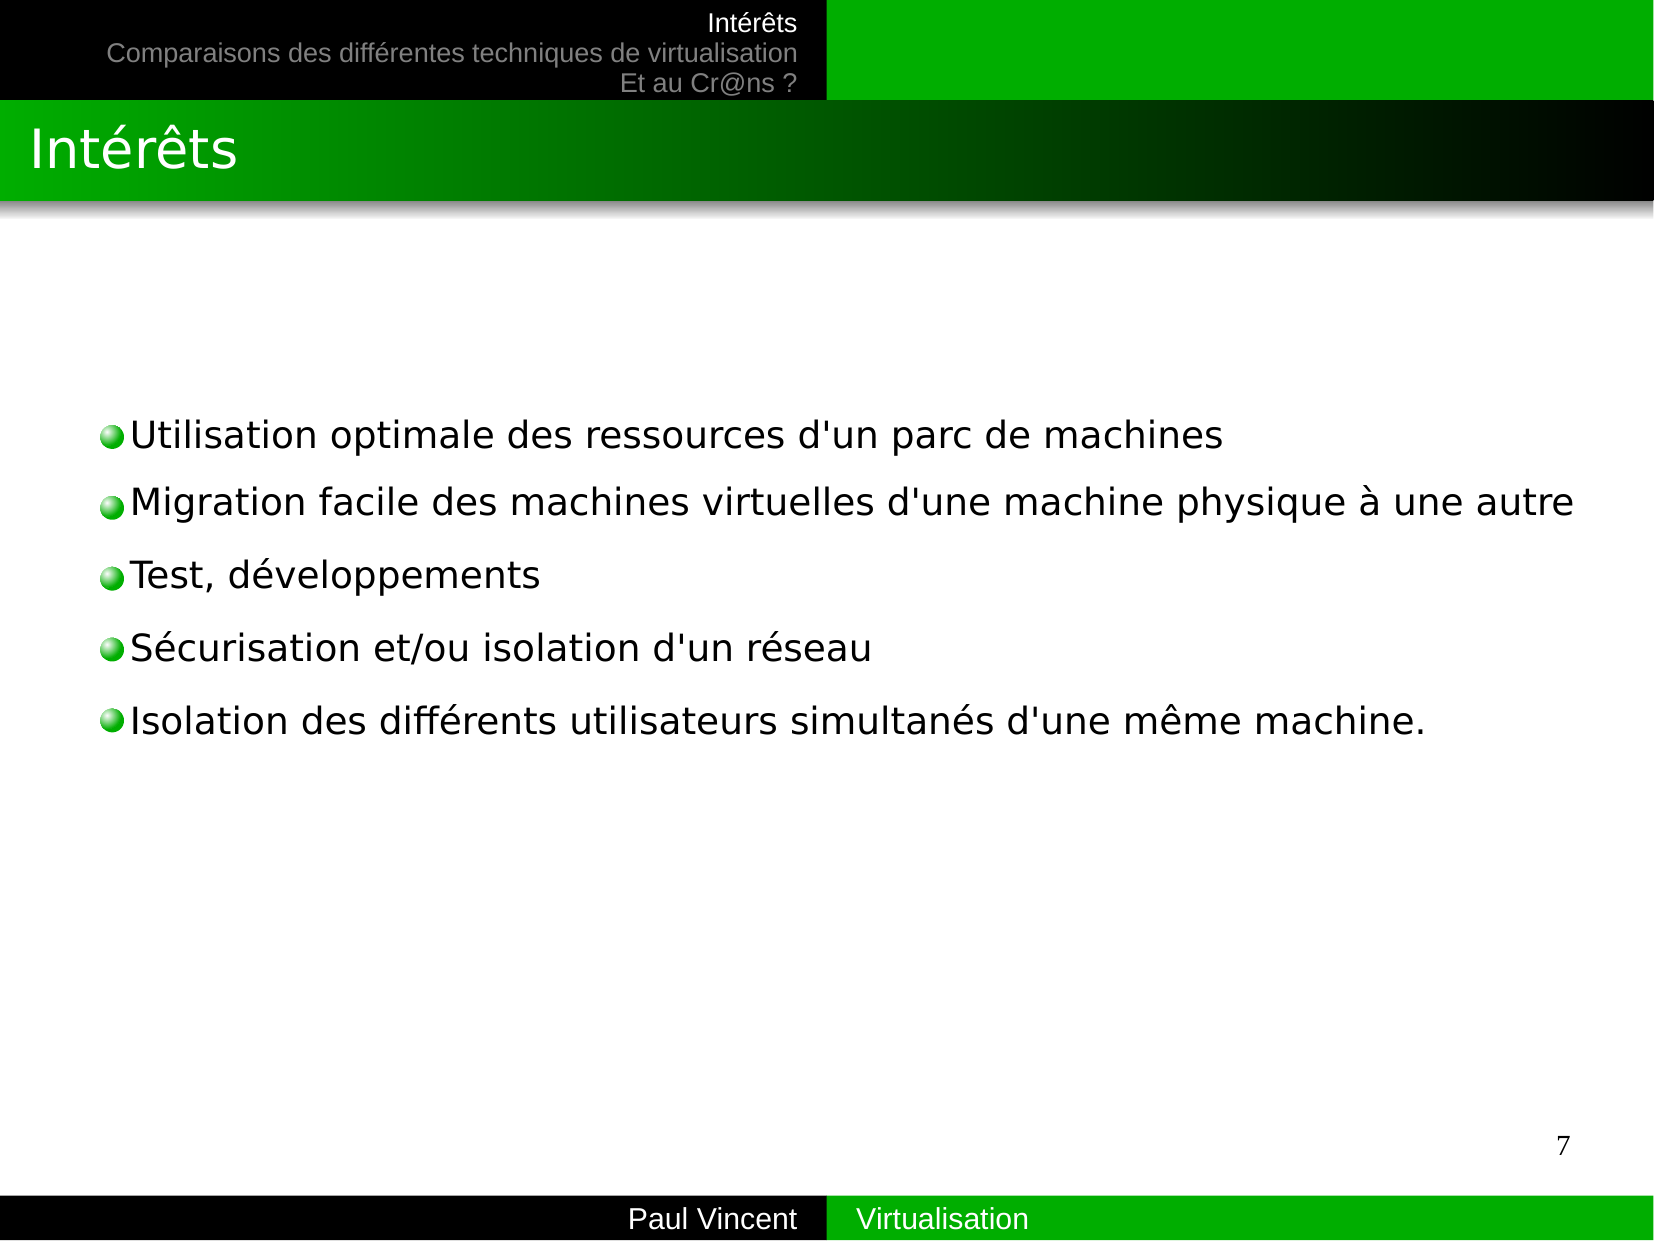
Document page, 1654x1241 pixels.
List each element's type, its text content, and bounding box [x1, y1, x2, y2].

text_box [100, 566, 125, 591]
text_box Utilisation optimale des ressources d'un parc de machines Migration facile des machines virtuelles d'une machine physique à une autre Test, développements Sécurisation et/ou isolation d'un réseau Isolation des différents utilisateurs simultanés d'une même machine. [129, 413, 1625, 744]
text_box [0, 1195, 1654, 1241]
text_box Paul Vincent [0, 1202, 798, 1238]
text_box [100, 708, 125, 733]
text_box [100, 496, 125, 520]
text_box [0, 0, 1654, 219]
text_box Intérêts [29, 118, 1654, 184]
text_box Intérêts Comparaisons des différentes techniques de virtualisation Et au Cr@ns ? [0, 7, 798, 99]
text_box Virtualisation [856, 1202, 1654, 1238]
text_box [100, 425, 125, 449]
text_box [100, 637, 125, 662]
